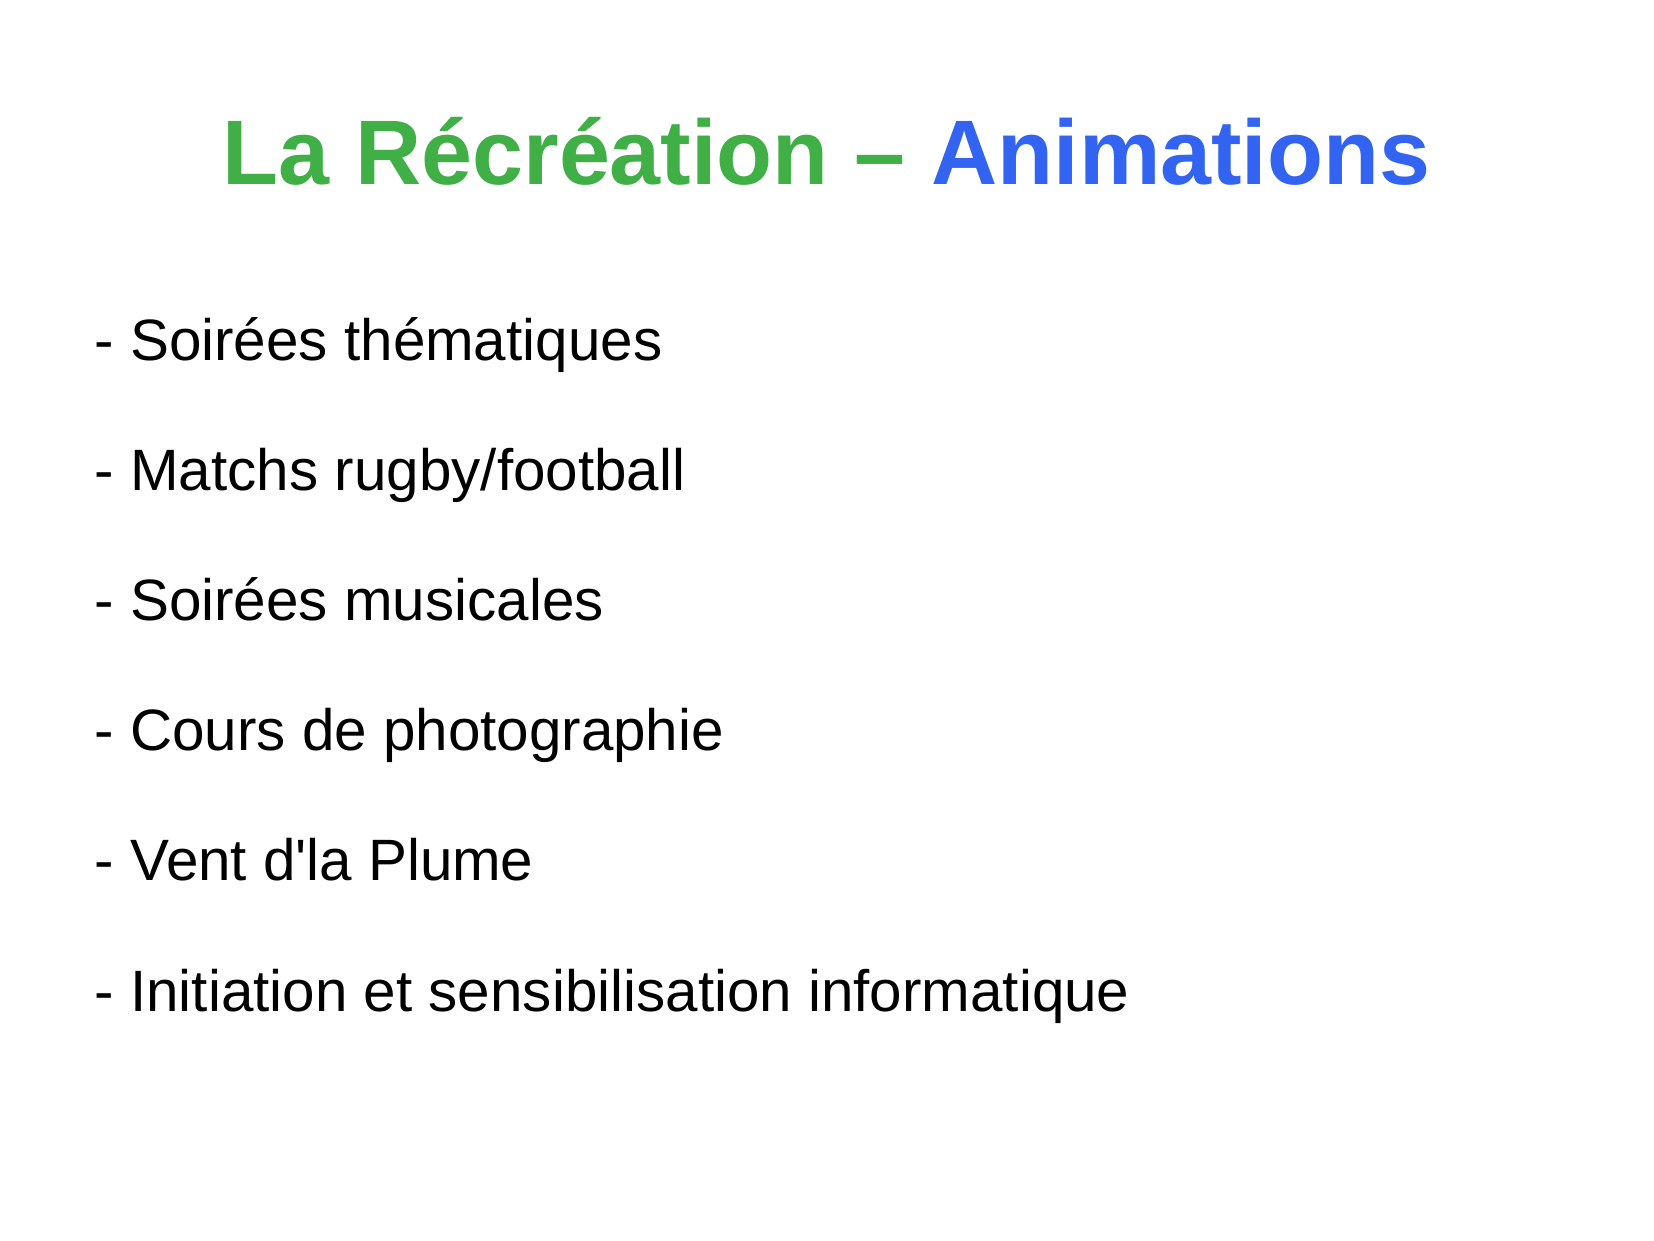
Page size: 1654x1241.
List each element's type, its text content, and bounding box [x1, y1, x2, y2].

title La Récréation – Animations [82, 49, 1571, 257]
subtitle - Soirées thématiques - Matchs rugby/football - Soirées musicales - Cours de photographie - Vent d'la Plume - Initiation et sensibilisation informatique [94, 242, 1583, 1089]
